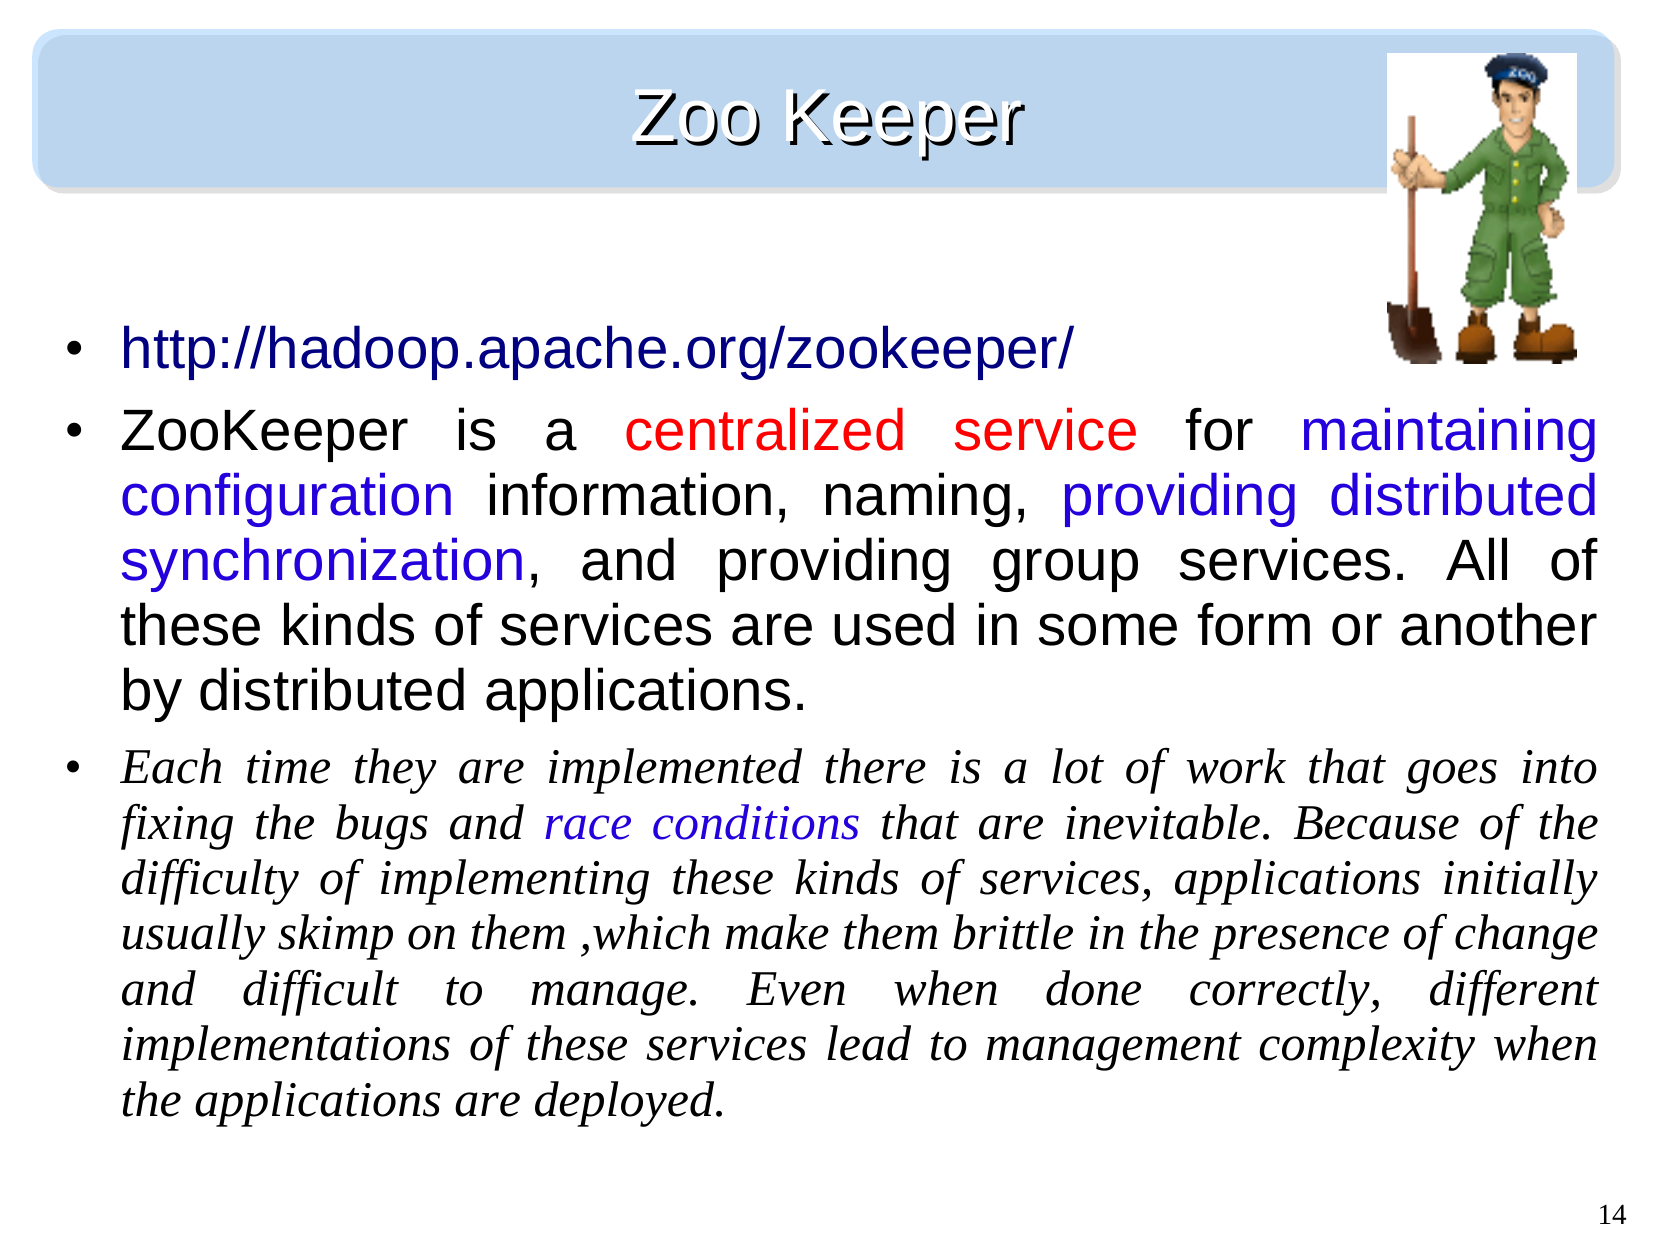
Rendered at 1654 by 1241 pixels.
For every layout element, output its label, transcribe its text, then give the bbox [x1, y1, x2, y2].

title Zoo Keeper [123, 20, 1530, 211]
text_box [1530, 29, 1615, 188]
text_box [32, 29, 123, 188]
picture [1387, 53, 1577, 364]
list http://hadoop.apache.org/zookeeper/ ZooKeeper is a centralized service for maintaining configuration information, naming, providing distributed synchronization, and providing group services. All of these kinds of services are used in some form or another by distributed applications. Each time they are implemented there is a lot of work that goes into fixing the bugs and race conditions that are inevitable. Because of the difficulty of implementing these kinds of services, applications initially usually skimp on them ,which make them brittle in the presence of change and difficult to manage. Even when done correctly, different implementations of these services lead to management complexity when the applications are deployed. [64, 234, 1600, 1133]
